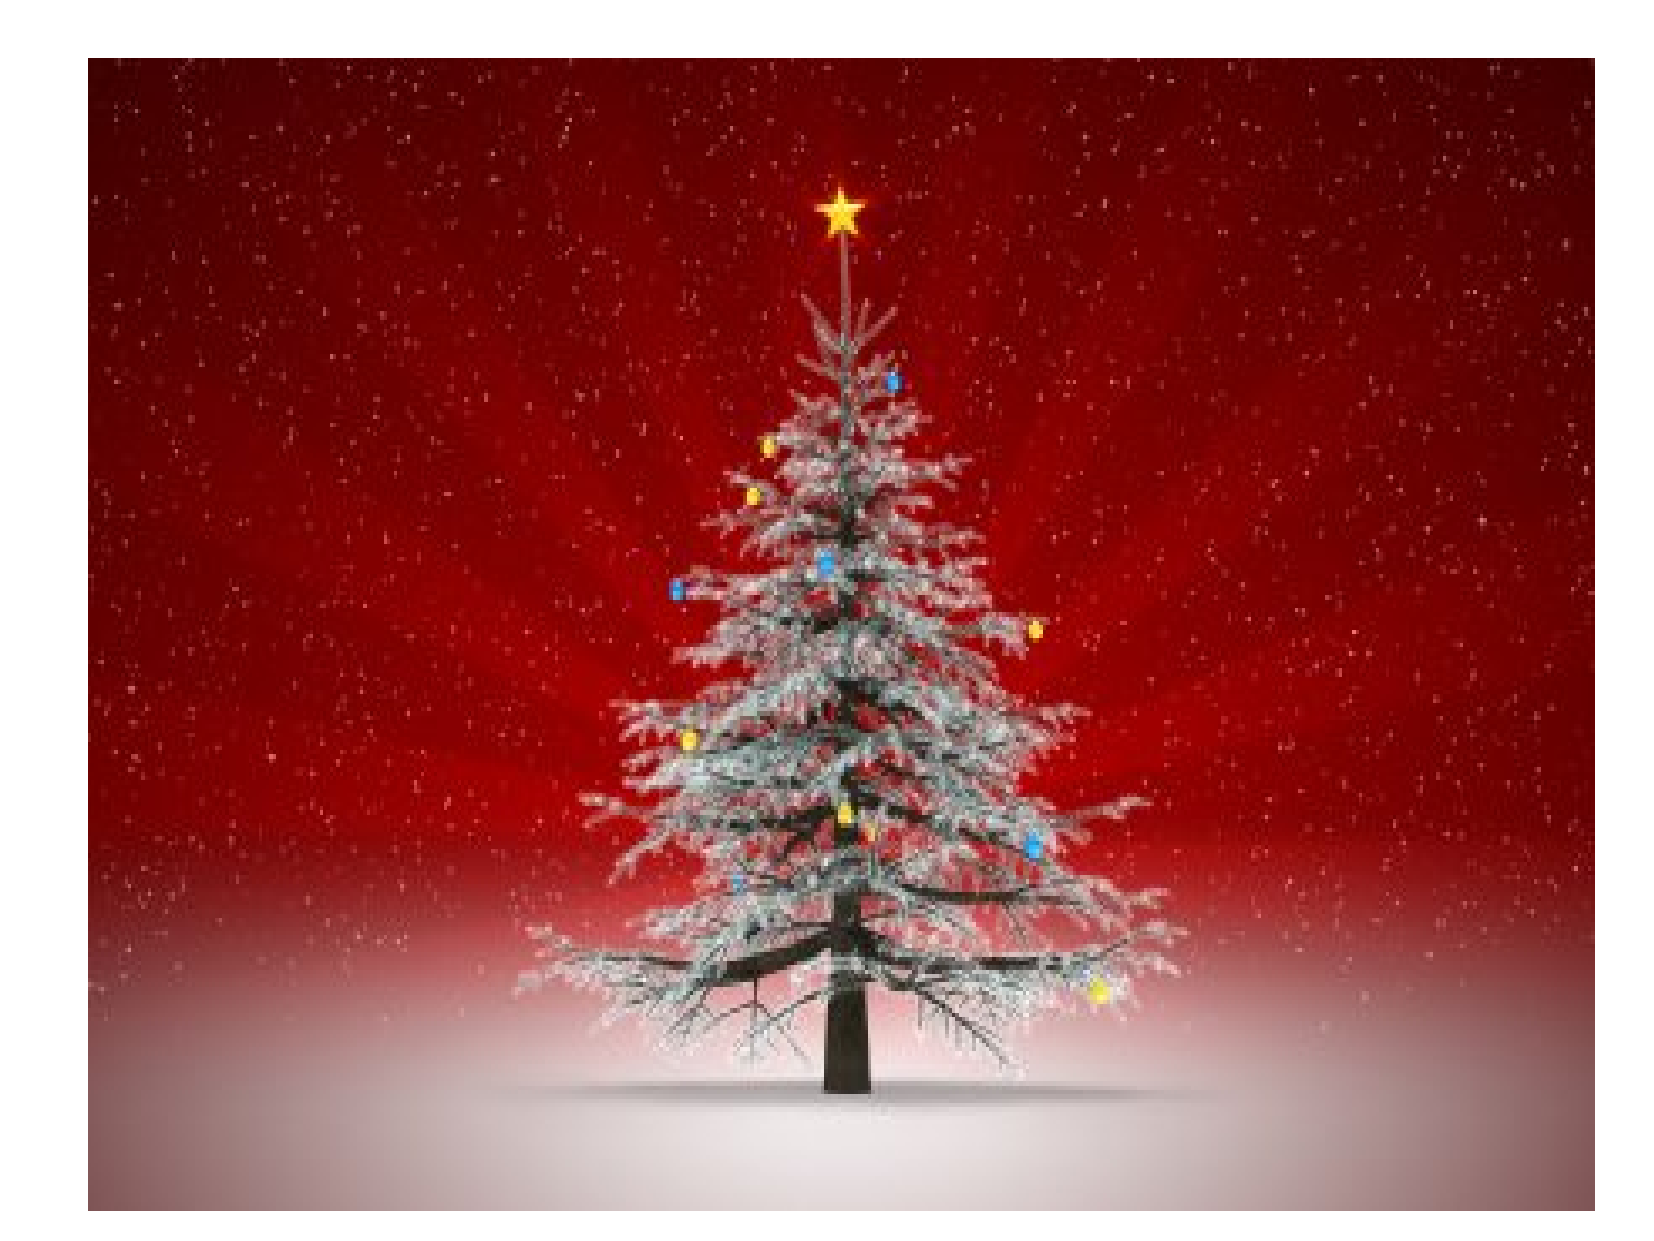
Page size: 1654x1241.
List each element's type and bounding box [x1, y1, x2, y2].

picture [88, 58, 1595, 1211]
